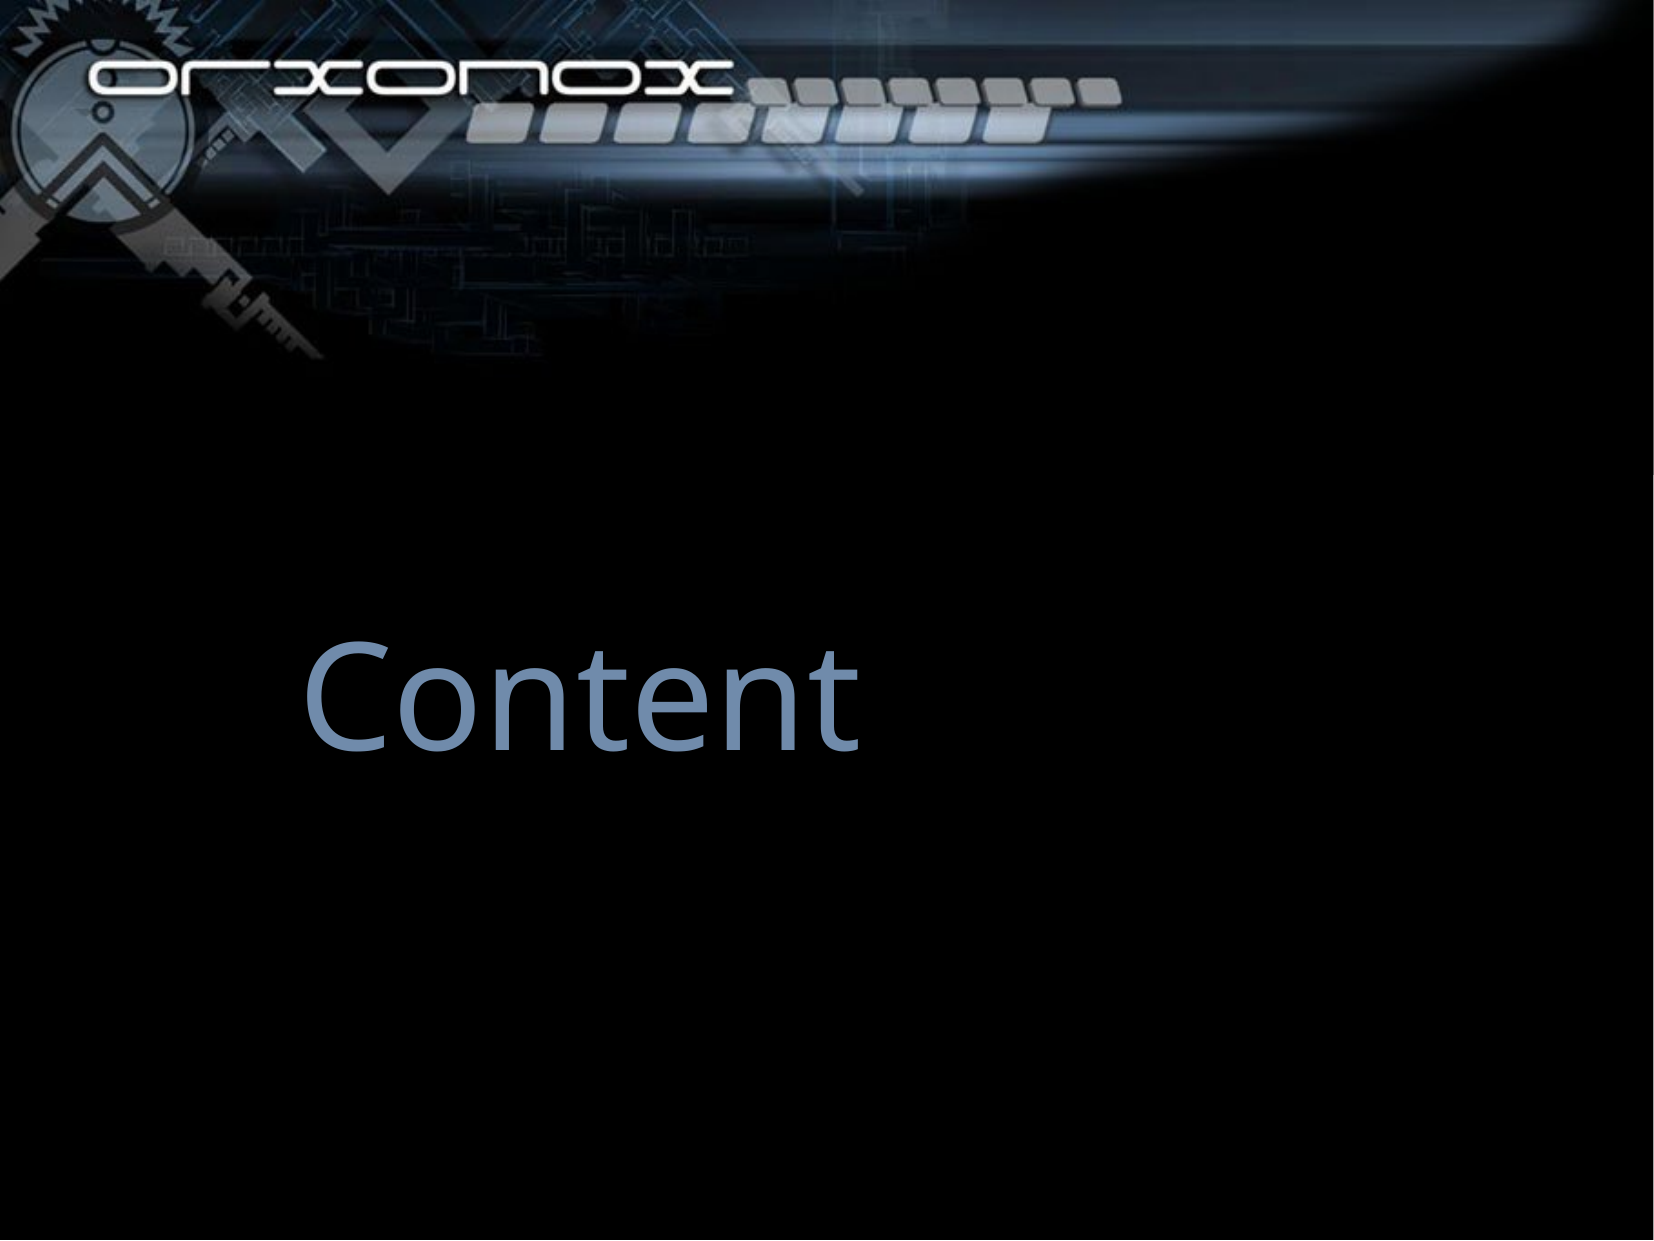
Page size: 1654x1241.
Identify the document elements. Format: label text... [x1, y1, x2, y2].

text_box Content [283, 582, 1371, 658]
picture [0, 0, 1654, 475]
